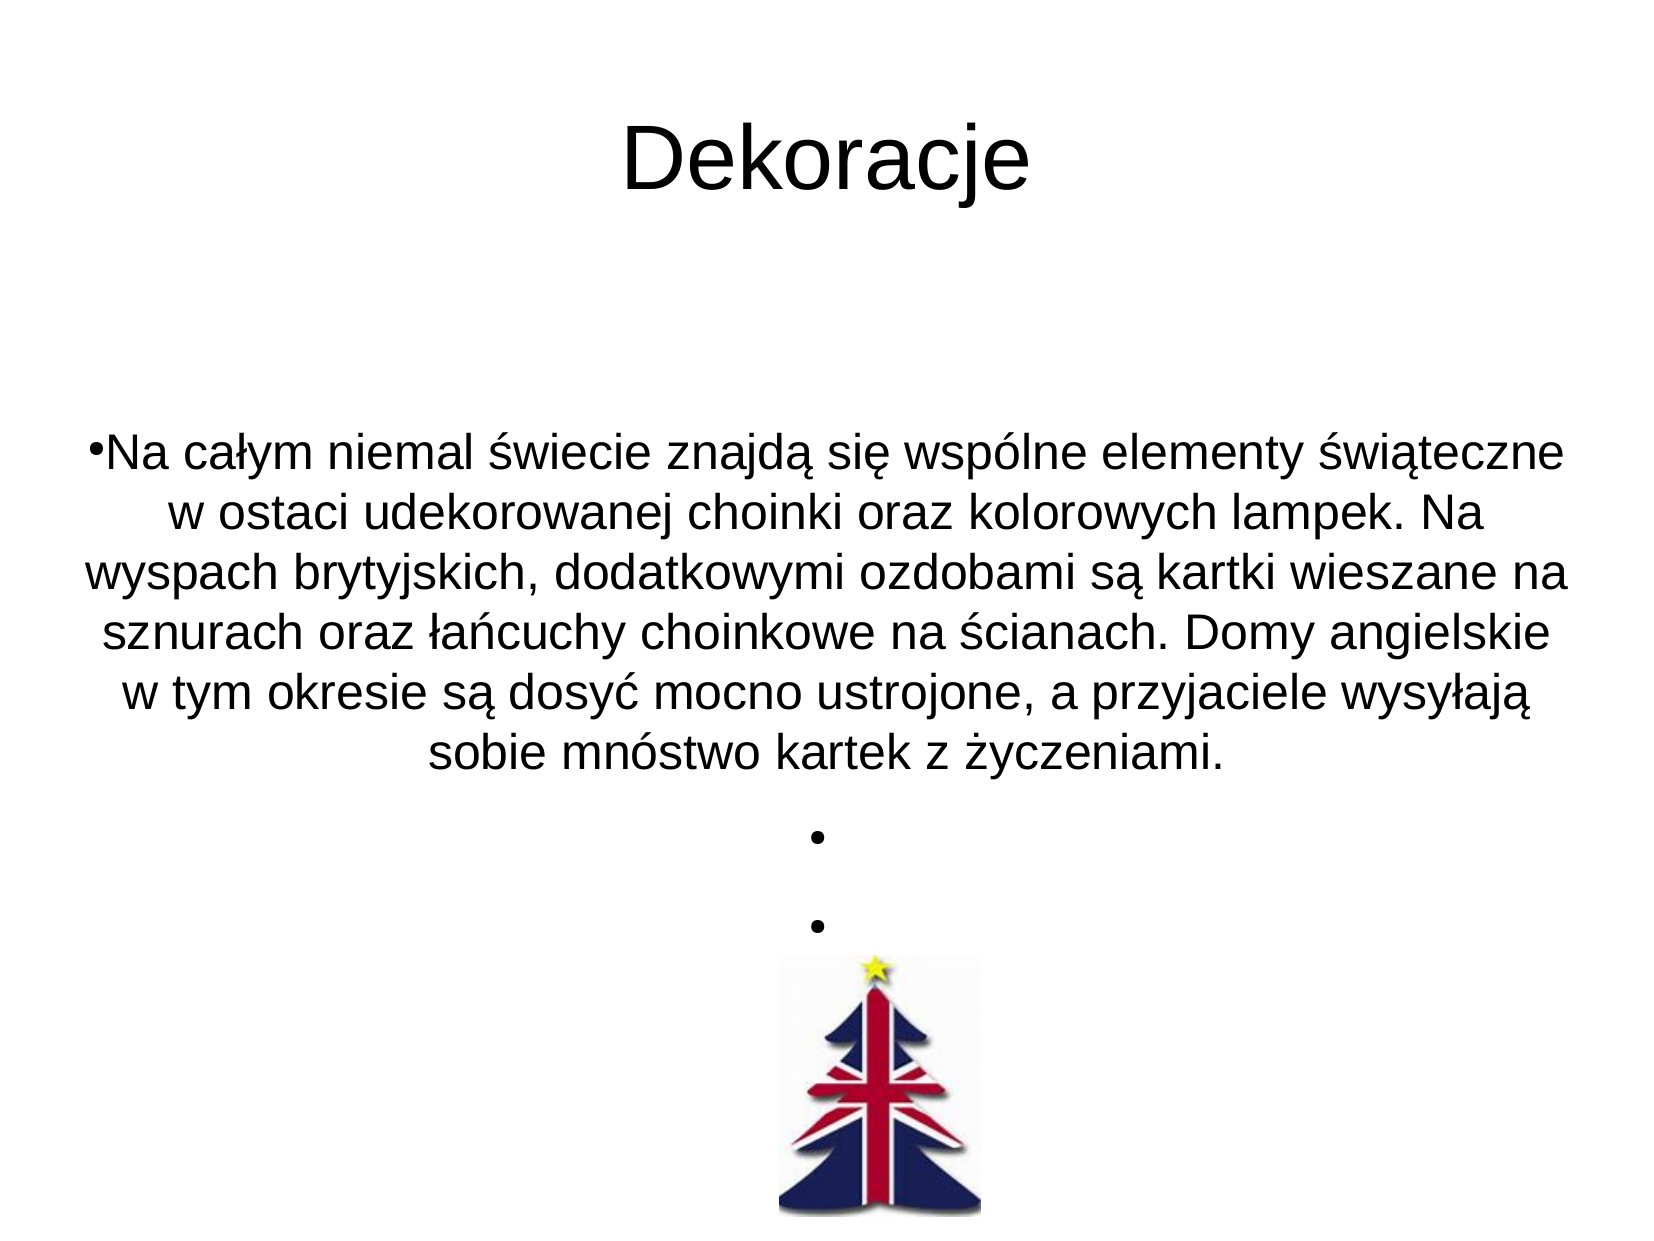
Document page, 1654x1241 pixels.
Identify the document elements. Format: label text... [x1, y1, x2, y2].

subtitle Na całym niemal świecie znajdą się wspólne elementy świąteczne w ostaci udekorowanej choinki oraz kolorowych lampek. Na wyspach brytyjskich, dodatkowymi ozdobami są kartki wieszane na sznurach oraz łańcuchy choinkowe na ścianach. Domy angielskie w tym okresie są dosyć mocno ustrojone, a przyjaciele wysyłają sobie mnóstwo kartek z życzeniami. [82, 279, 1571, 1099]
picture [779, 1099, 981, 1217]
title Dekoracje [82, 49, 1571, 257]
